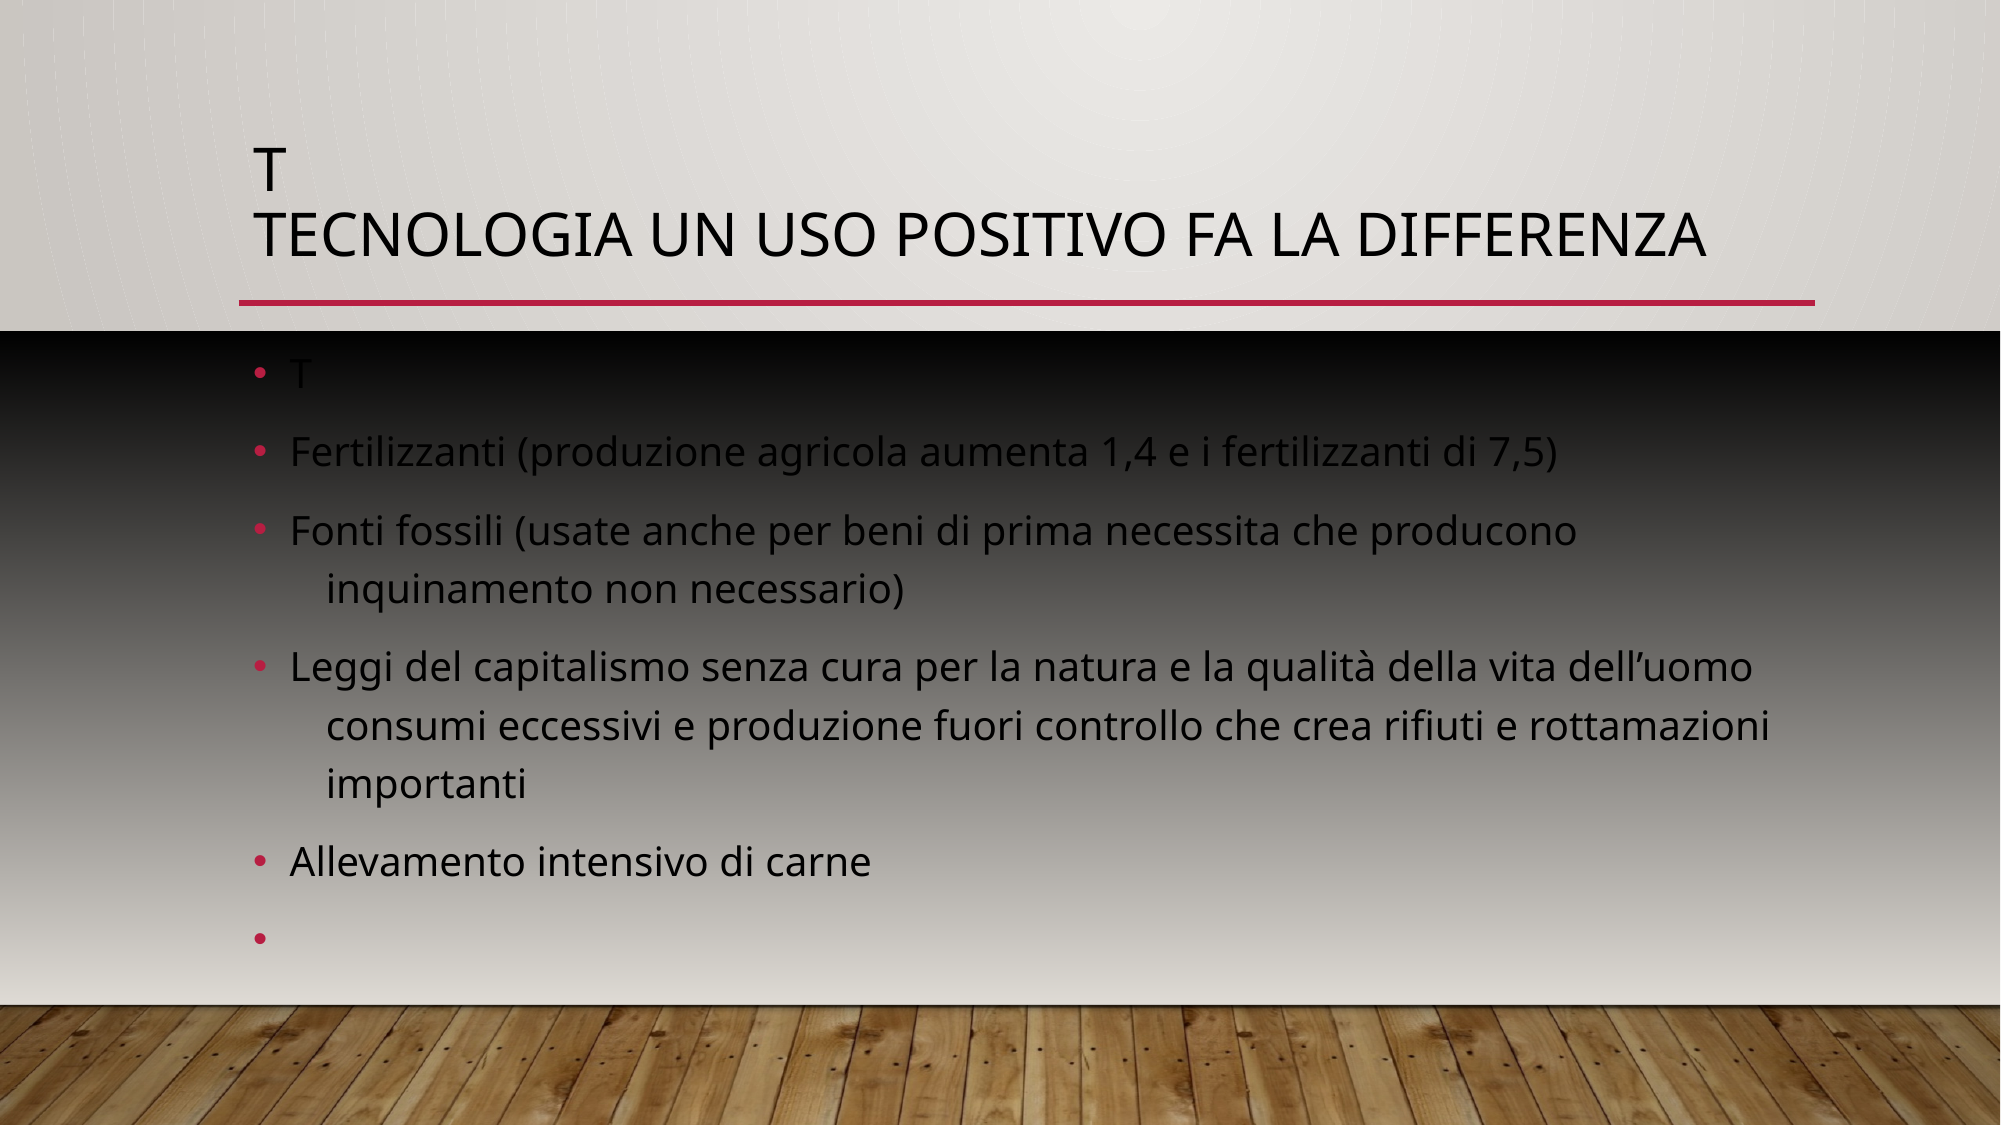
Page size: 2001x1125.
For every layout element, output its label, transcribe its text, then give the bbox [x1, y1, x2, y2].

title T tecnologia un uso positivo fa la differenza [238, 131, 1814, 305]
list T Fertilizzanti (produzione agricola aumenta 1,4 e i fertilizzanti di 7,5) Fonti fossili (usate anche per beni di prima necessita che producono inquinamento non necessario) Leggi del capitalismo senza cura per la natura e la qualità della vita dell’uomo consumi eccessivi e produzione fuori controllo che crea rifiuti e rottamazioni importanti Allevamento intensivo di carne [238, 330, 1814, 897]
